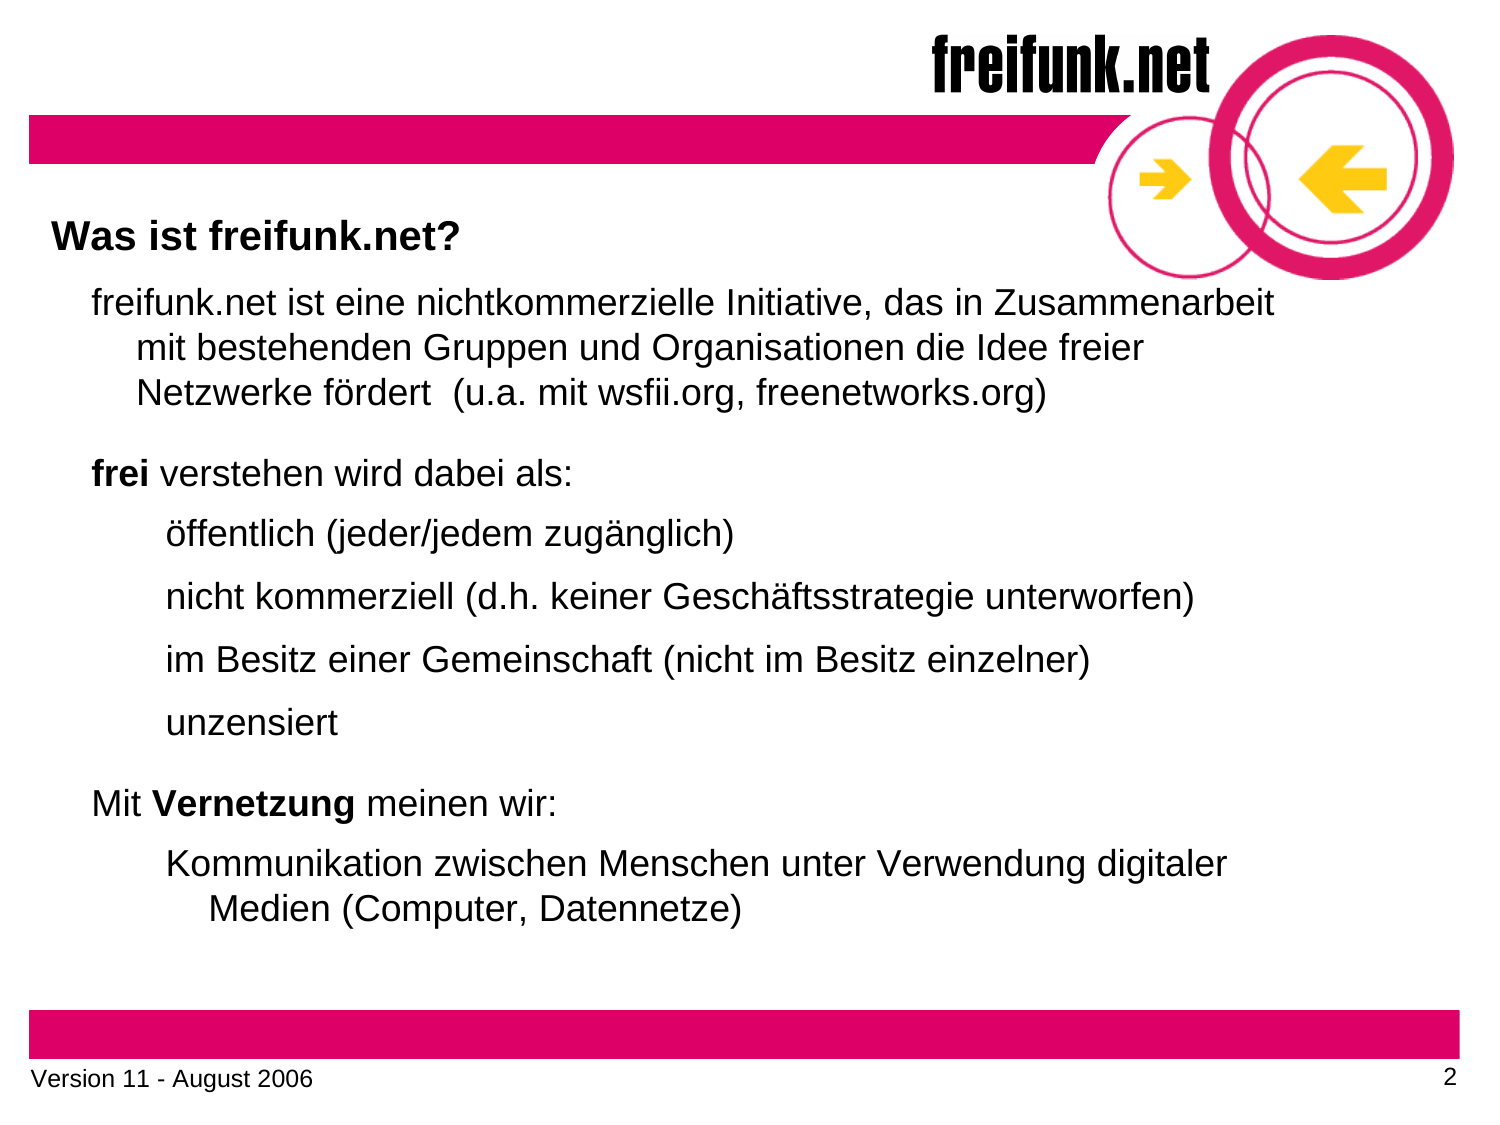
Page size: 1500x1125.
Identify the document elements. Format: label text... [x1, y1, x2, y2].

picture [932, 34, 1454, 280]
text_box Was ist freifunk.net? [51, 209, 1044, 289]
text_box freifunk.net ist eine nichtkommerzielle Initiative, das in Zusammenarbeit mit bestehenden Gruppen und Organisationen die Idee freier Netzwerke fördert (u.a. mit wsfii.org, freenetworks.org) frei verstehen wird dabei als: öffentlich (jeder/jedem zugänglich) nicht kommerziell (d.h. keiner Geschäftsstrategie unterworfen) im Besitz einer Gemeinschaft (nicht im Besitz einzelner) unzensiert Mit Vernetzung meinen wir: Kommunikation zwischen Menschen unter Verwendung digitaler Medien (Computer, Datennetze) [61, 278, 1291, 1071]
